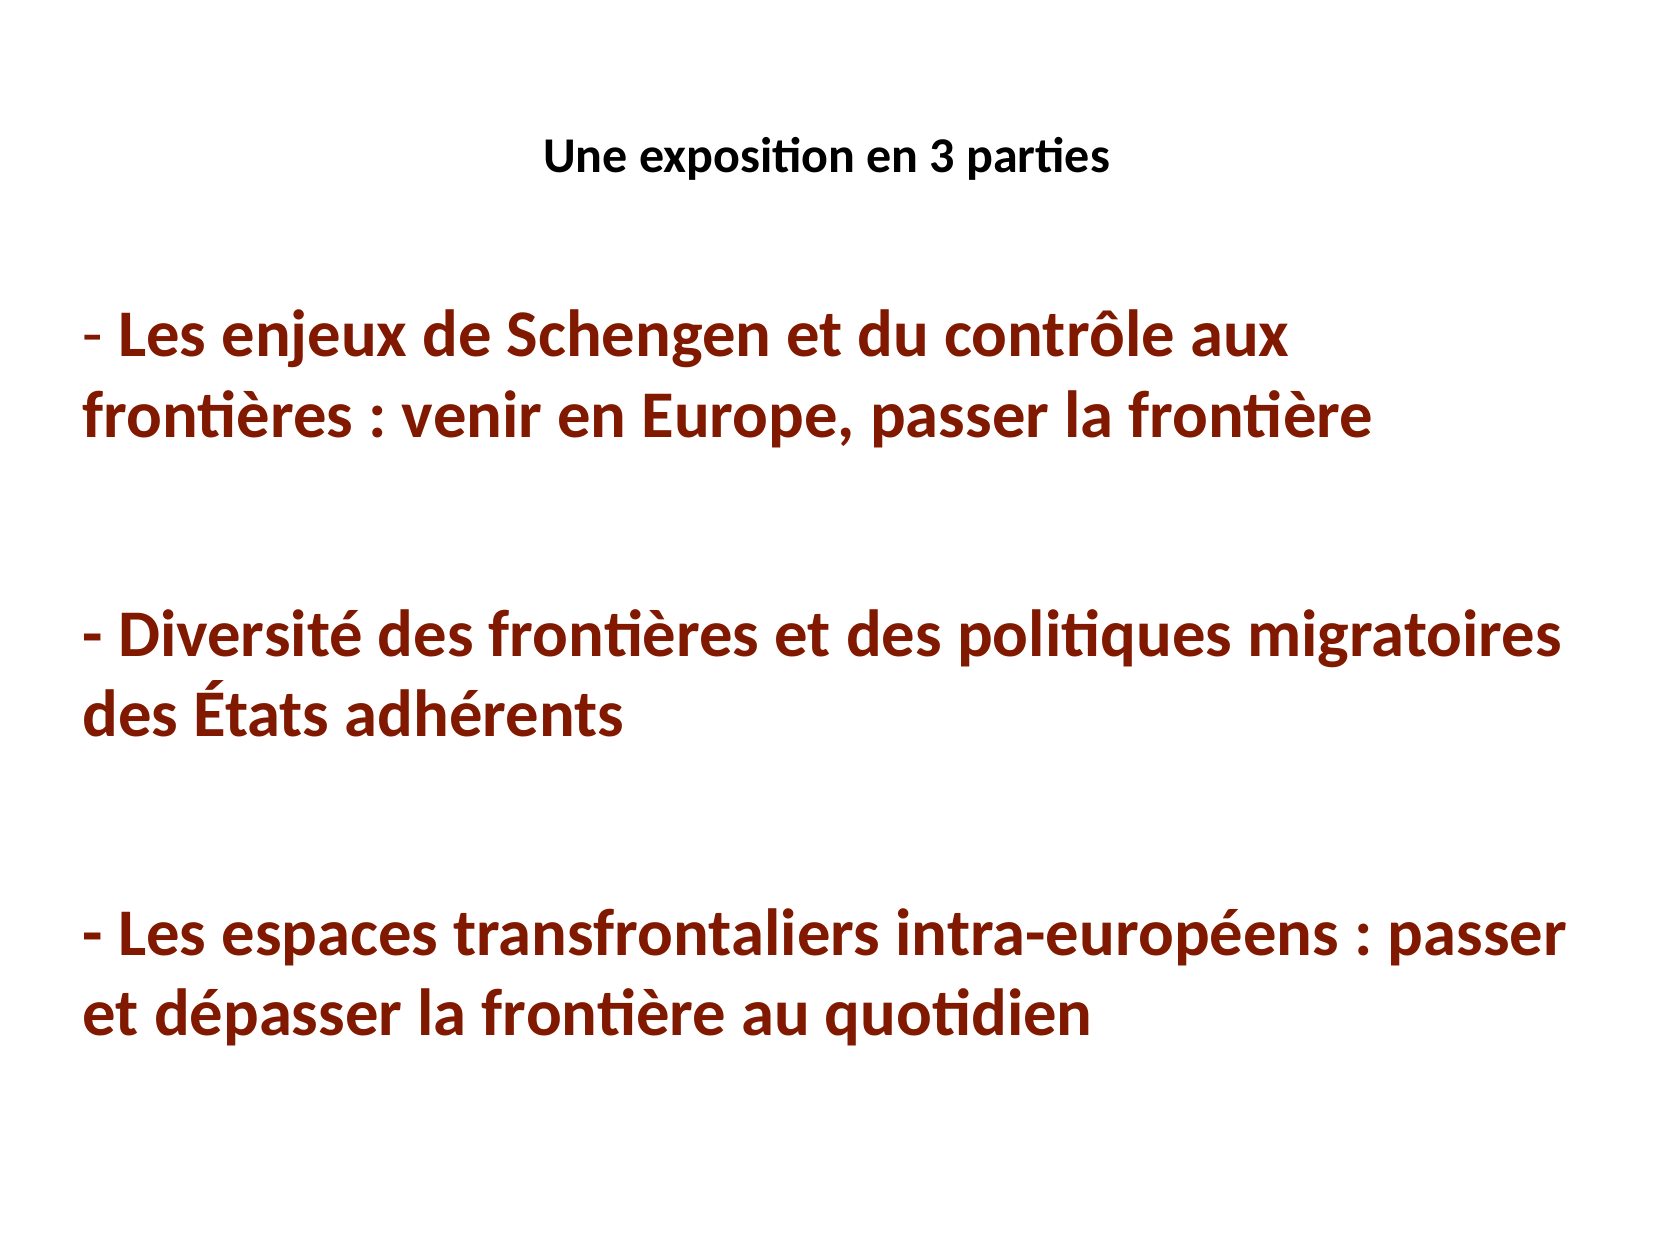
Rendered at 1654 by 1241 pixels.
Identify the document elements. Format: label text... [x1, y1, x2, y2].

title Une exposition en 3 parties [82, 49, 1571, 257]
list - Les enjeux de Schengen et du contrôle aux frontières : venir en Europe, passer la frontière - Diversité des frontières et des politiques migratoires des États adhérents - Les espaces transfrontaliers intra-européens : passer et dépasser la frontière au quotidien [82, 290, 1571, 1109]
